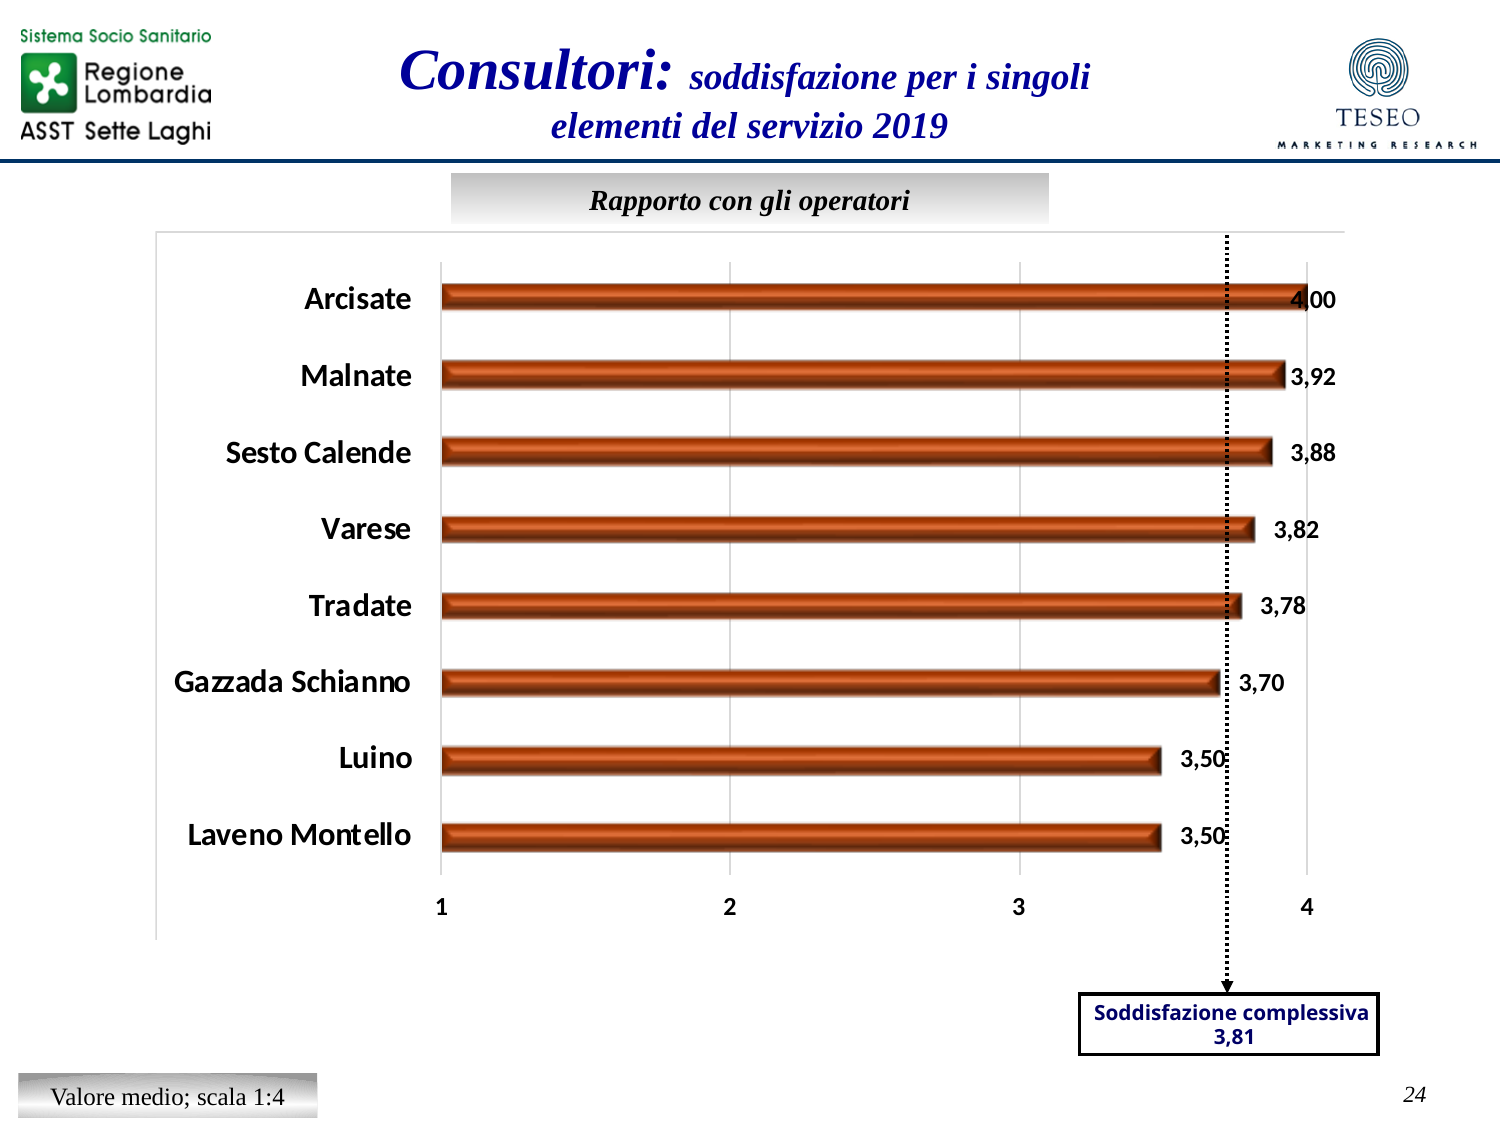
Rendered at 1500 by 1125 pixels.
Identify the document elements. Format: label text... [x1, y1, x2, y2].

picture [155, 230, 1345, 940]
text_box Soddisfazione complessiva 3,81 [1079, 993, 1379, 1055]
text_box Rapporto con gli operatori [451, 173, 1049, 224]
text_box Valore medio; scala 1:4 [18, 1073, 318, 1118]
picture [1294, 30, 1481, 149]
text_box Consultori: soddisfazione per i singoli elementi del servizio 2019 [206, 25, 1294, 151]
picture [21, 26, 206, 148]
